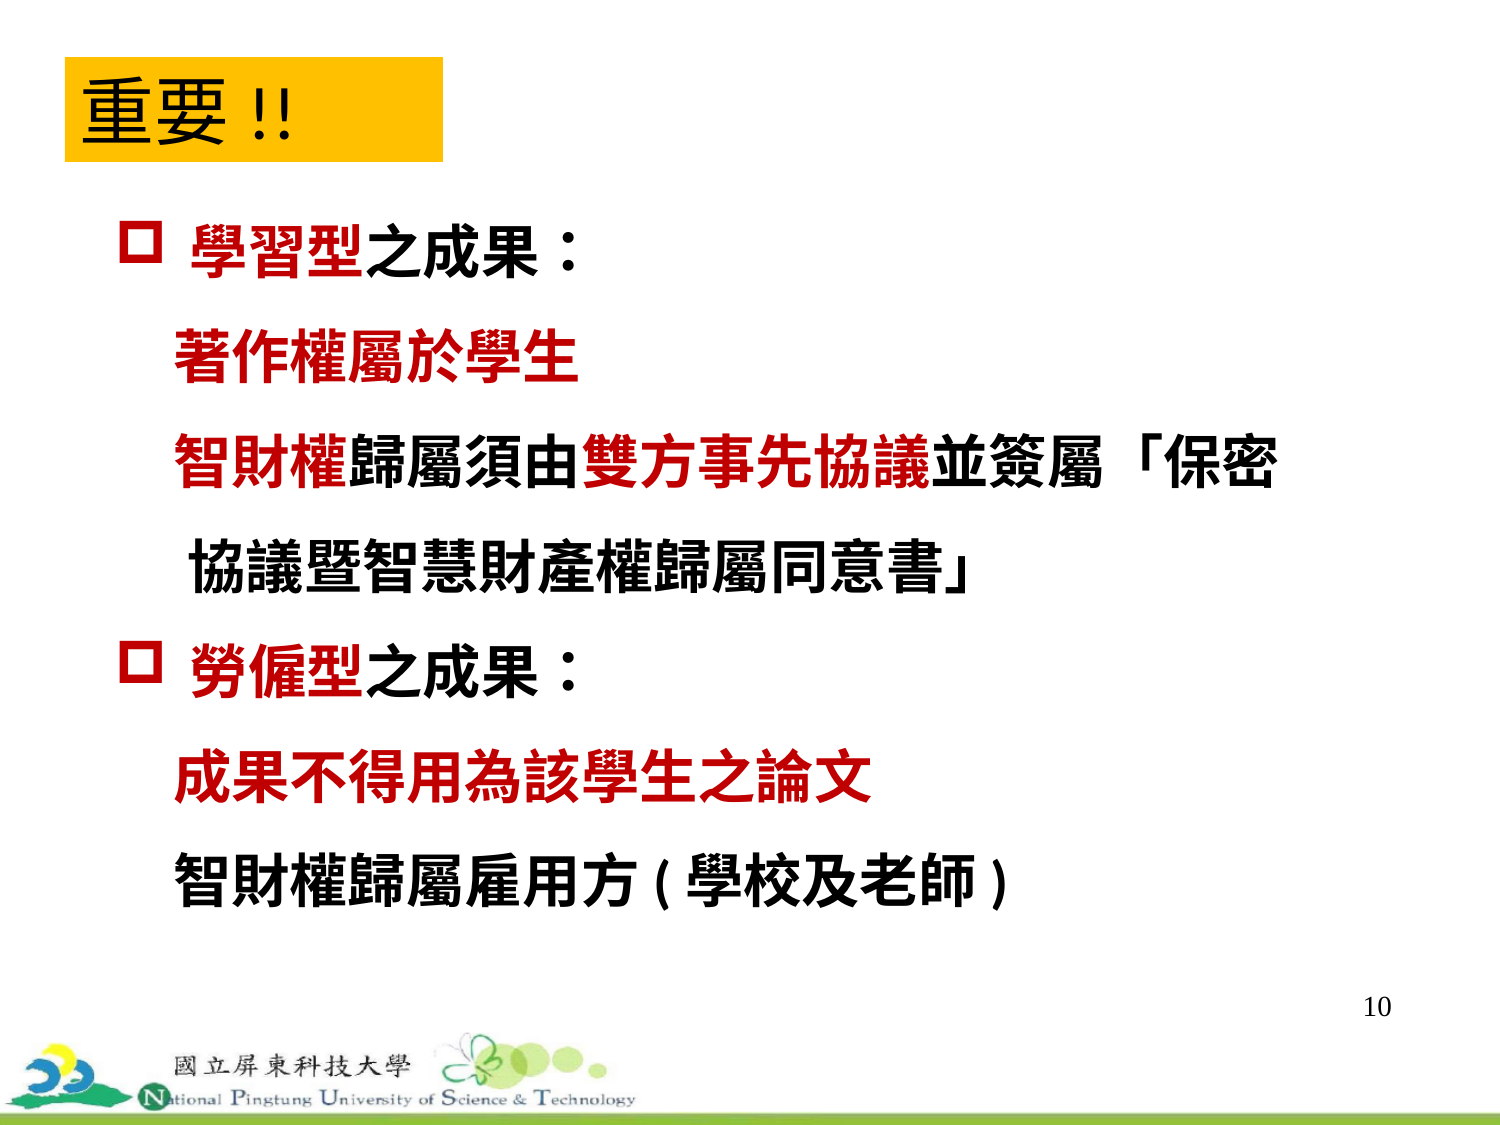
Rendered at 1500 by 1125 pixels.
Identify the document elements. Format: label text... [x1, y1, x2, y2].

text_box 重要!! [64, 57, 443, 162]
text_box <編號> [1347, 979, 1500, 1023]
text_box 學習型之成果： 著作權屬於學生 智財權歸屬須由雙方事先協議並簽屬「保密協議暨智慧財產權歸屬同意書」 勞僱型之成果： 成果不得用為該學生之論文 智財權歸屬雇用方(學校及老師) [100, 172, 1353, 923]
picture [0, 1023, 1500, 1125]
